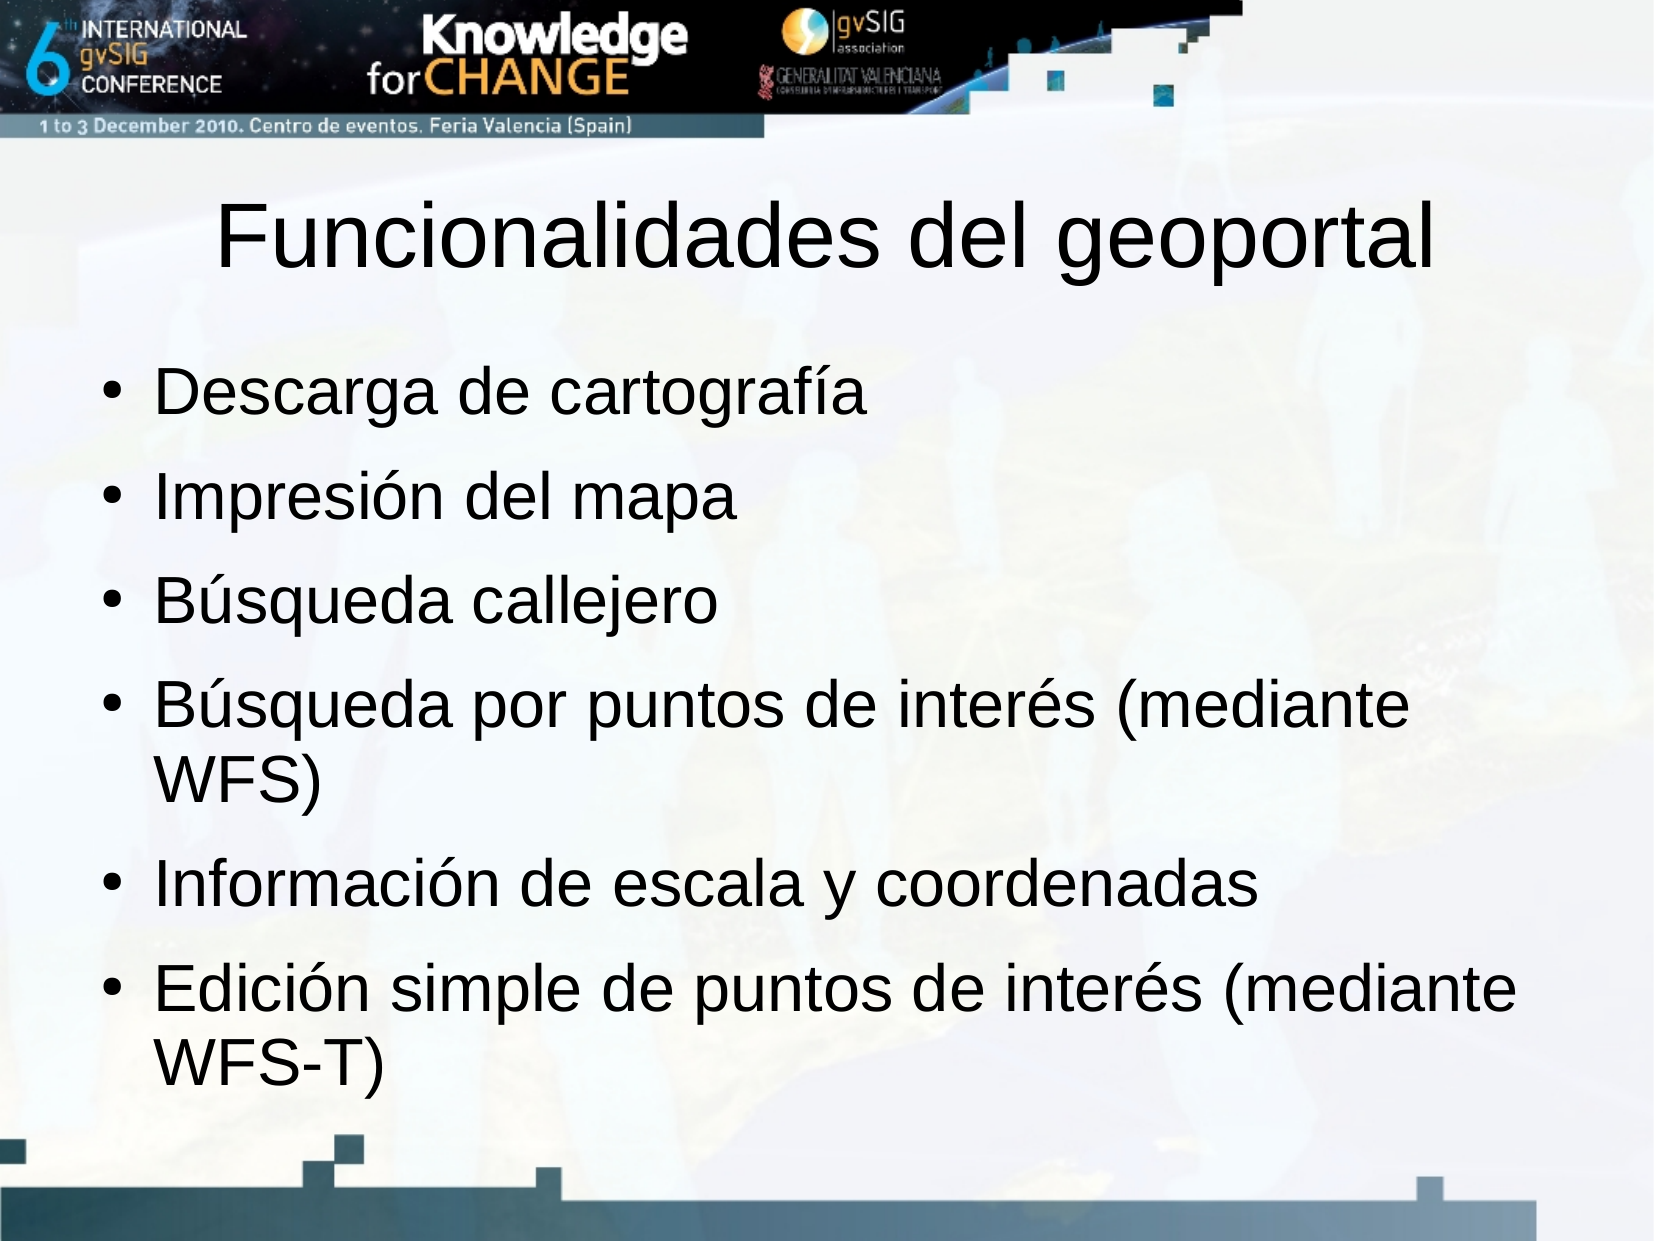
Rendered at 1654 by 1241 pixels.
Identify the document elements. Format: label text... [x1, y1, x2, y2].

picture [0, 0, 1654, 1241]
title Funcionalidades del geoportal [82, 155, 1571, 318]
list Descarga de cartografía Impresión del mapa Búsqueda callejero Búsqueda por puntos de interés (mediante WFS) Información de escala y coordenadas Edición simple de puntos de interés (mediante WFS-T) [82, 354, 1571, 1109]
